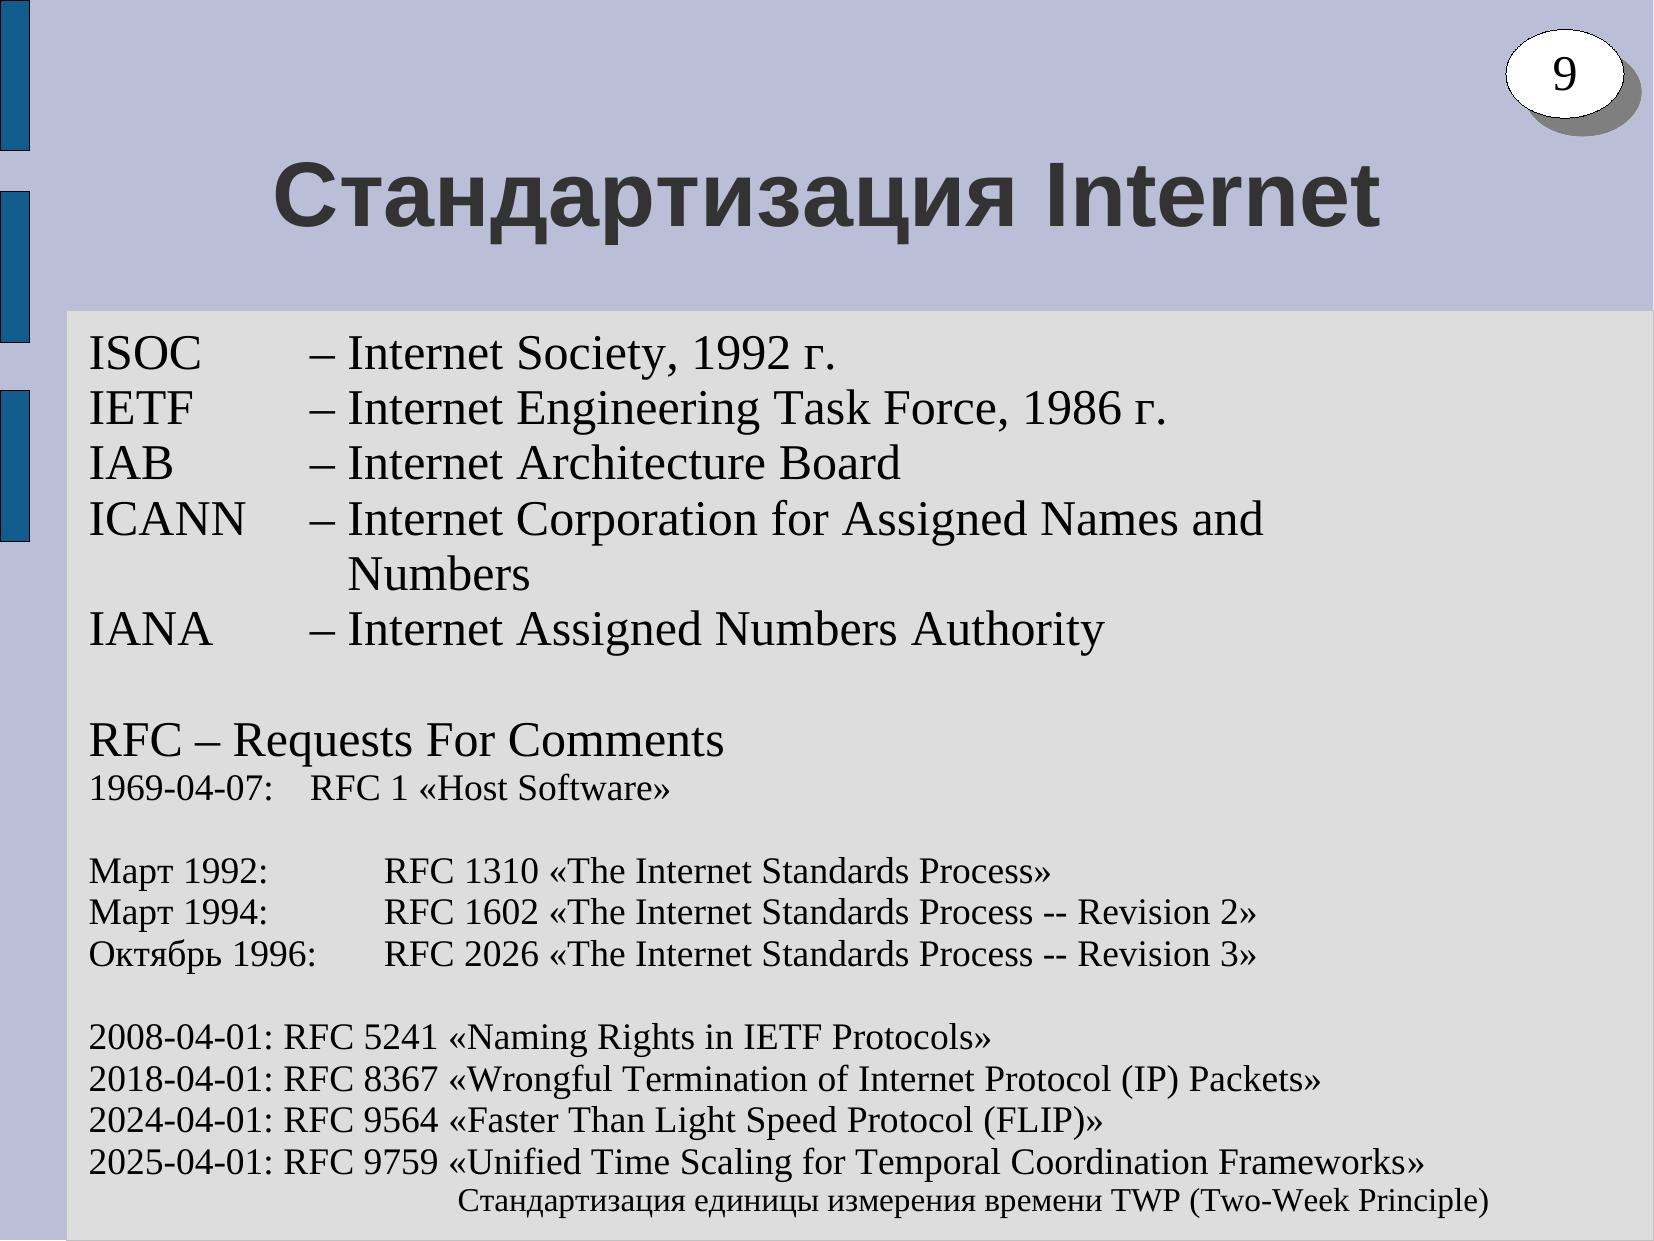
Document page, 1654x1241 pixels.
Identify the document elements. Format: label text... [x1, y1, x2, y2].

text_box ISOC – Internet Society, 1992 г. IETF – Internet Engineering Task Force, 1986 г. IAB – Internet Architecture Board ICANN – Internet Corporation for Assigned Names and Numbers IANA – Internet Assigned Numbers Authority RFC – Requests For Comments 1969-04-07: RFC 1 «Host Software» Март 1992: RFC 1310 «The Internet Standards Process» Март 1994: RFC 1602 «The Internet Standards Process -- Revision 2» Октябрь 1996: RFC 2026 «The Internet Standards Process -- Revision 3» 2008-04-01: RFC 5241 «Naming Rights in IETF Protocols» 2018-04-01: RFC 8367 «Wrongful Termination of Internet Protocol (IP) Packets» 2024-04-01: RFC 9564 «Faster Than Light Speed Protocol (FLIP)» 2025-04-01: RFC 9759 «Unified Time Scaling for Temporal Coordination Frameworks» Стандартизация единицы измерения времени TWP (Two-Week Principle) [88, 324, 1654, 1226]
title Стандартизация Internet [121, 91, 1534, 299]
text_box 9 [1505, 29, 1625, 119]
